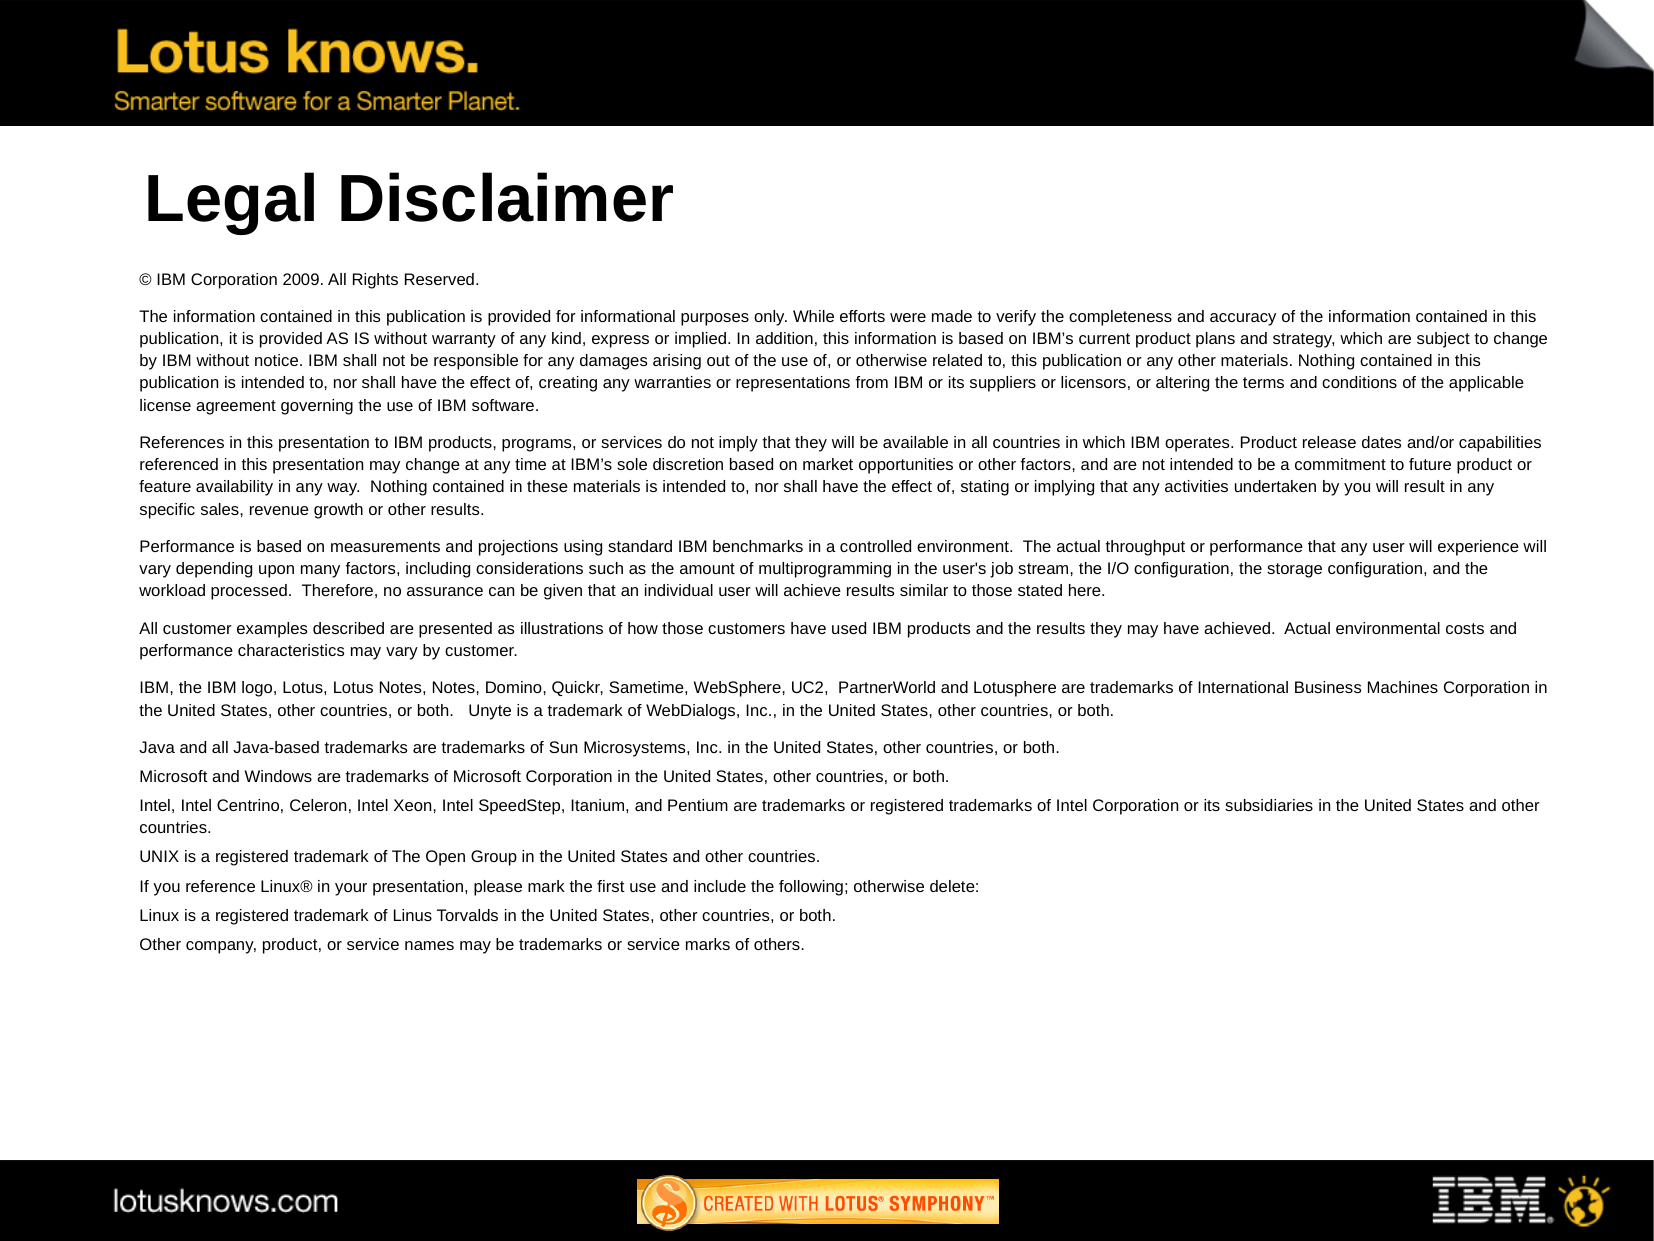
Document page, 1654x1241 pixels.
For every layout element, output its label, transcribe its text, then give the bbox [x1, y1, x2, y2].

list © IBM Corporation 2009. All Rights Reserved. The information contained in this publication is provided for informational purposes only. While efforts were made to verify the completeness and accuracy of the information contained in this publication, it is provided AS IS without warranty of any kind, express or implied. In addition, this information is based on IBM’s current product plans and strategy, which are subject to change by IBM without notice. IBM shall not be responsible for any damages arising out of the use of, or otherwise related to, this publication or any other materials. Nothing contained in this publication is intended to, nor shall have the effect of, creating any warranties or representations from IBM or its suppliers or licensors, or altering the terms and conditions of the applicable license agreement governing the use of IBM software. References in this presentation to IBM products, programs, or services do not imply that they will be available in all countries in which IBM operates. Product release dates and/or capabilities referenced in this presentation may change at any time at IBM’s sole discretion based on market opportunities or other factors, and are not intended to be a commitment to future product or feature availability in any way. Nothing contained in these materials is intended to, nor shall have the effect of, stating or implying that any activities undertaken by you will result in any specific sales, revenue growth or other results. Performance is based on measurements and projections using standard IBM benchmarks in a controlled environment. The actual throughput or performance that any user will experience will vary depending upon many factors, including considerations such as the amount of multiprogramming in the user's job stream, the I/O configuration, the storage configuration, and the workload processed. Therefore, no assurance can be given that an individual user will achieve results similar to those stated here. All customer examples described are presented as illustrations of how those customers have used IBM products and the results they may have achieved. Actual environmental costs and performance characteristics may vary by customer. IBM, the IBM logo, Lotus, Lotus Notes, Notes, Domino, Quickr, Sametime, WebSphere, UC2, PartnerWorld and Lotusphere are trademarks of International Business Machines Corporation in the United States, other countries, or both. Unyte is a trademark of WebDialogs, Inc., in the United States, other countries, or both. Java and all Java-based trademarks are trademarks of Sun Microsystems, Inc. in the United States, other countries, or both. Microsoft and Windows are trademarks of Microsoft Corporation in the United States, other countries, or both. Intel, Intel Centrino, Celeron, Intel Xeon, Intel SpeedStep, Itanium, and Pentium are trademarks or registered trademarks of Intel Corporation or its subsidiaries in the United States and other countries. UNIX is a registered trademark of The Open Group in the United States and other countries. If you reference Linux® in your presentation, please mark the first use and include the following; otherwise delete: Linux is a registered trademark of Linus Torvalds in the United States, other countries, or both. Other company, product, or service names may be trademarks or service marks of others. [139, 266, 1552, 1004]
picture [0, 0, 1654, 126]
picture [0, 1160, 1654, 1241]
title Legal Disclaimer [145, 143, 1513, 266]
